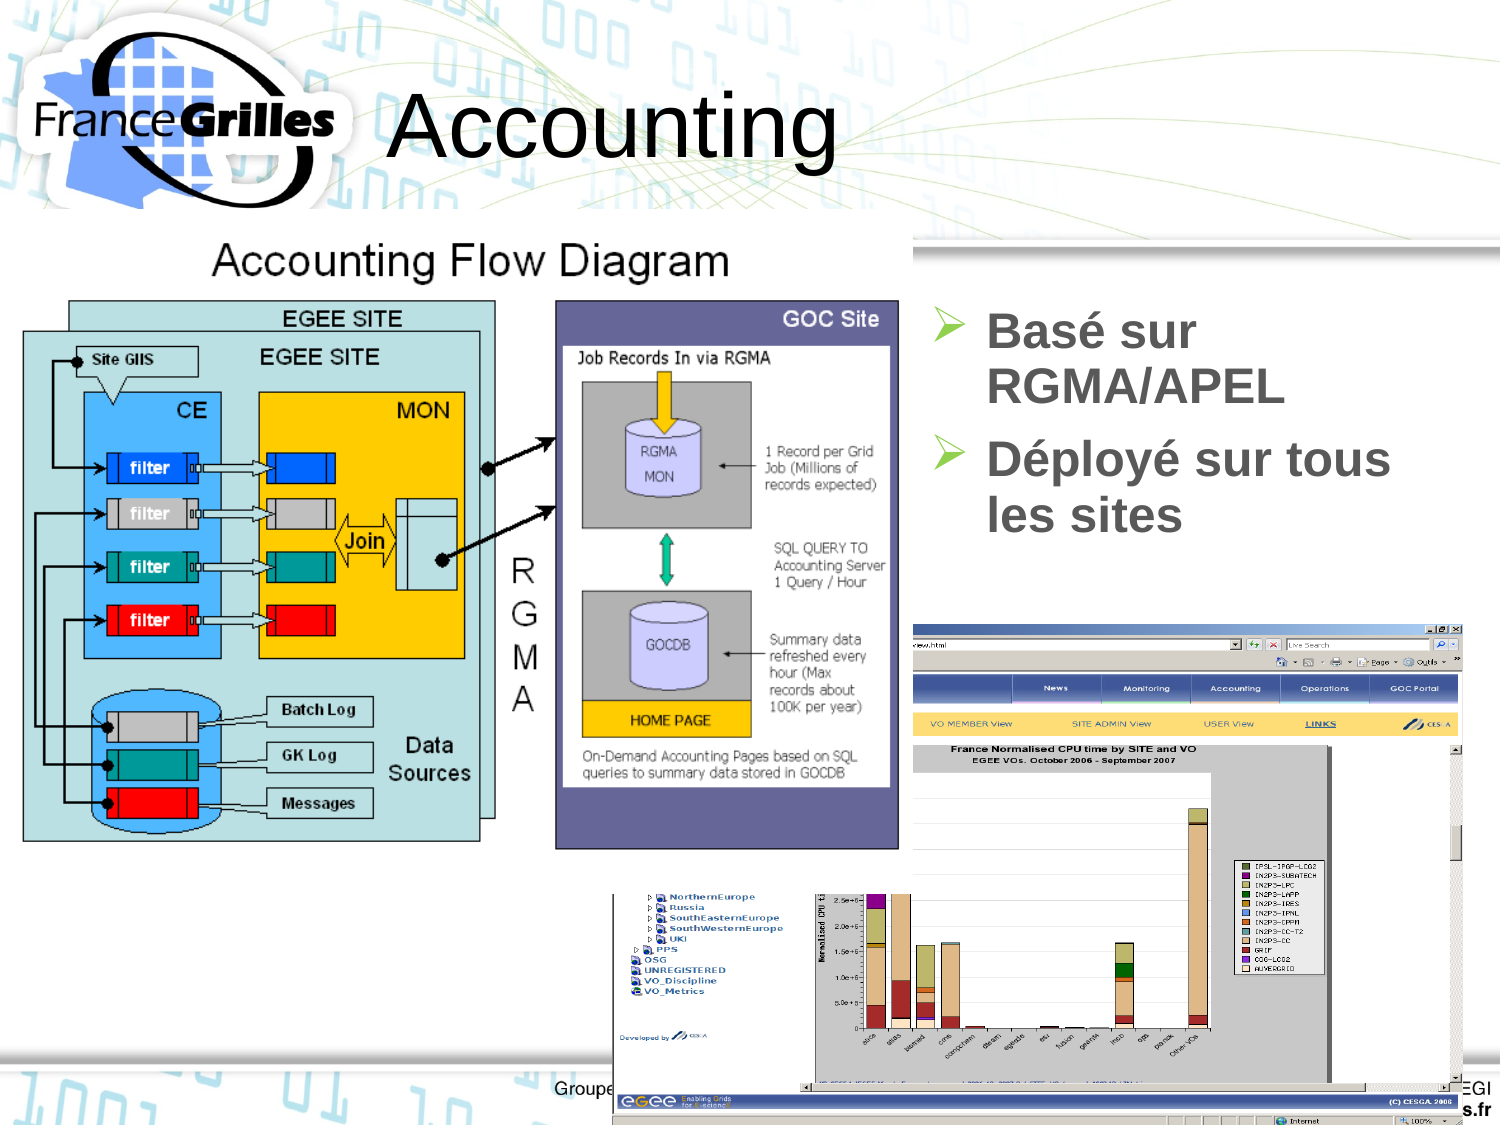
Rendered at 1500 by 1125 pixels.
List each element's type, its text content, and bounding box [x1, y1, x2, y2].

list Basé sur RGMA/APEL Déployé sur tous les sites [915, 295, 1477, 615]
title Accounting [372, 7, 1459, 244]
picture [0, 0, 1500, 1125]
